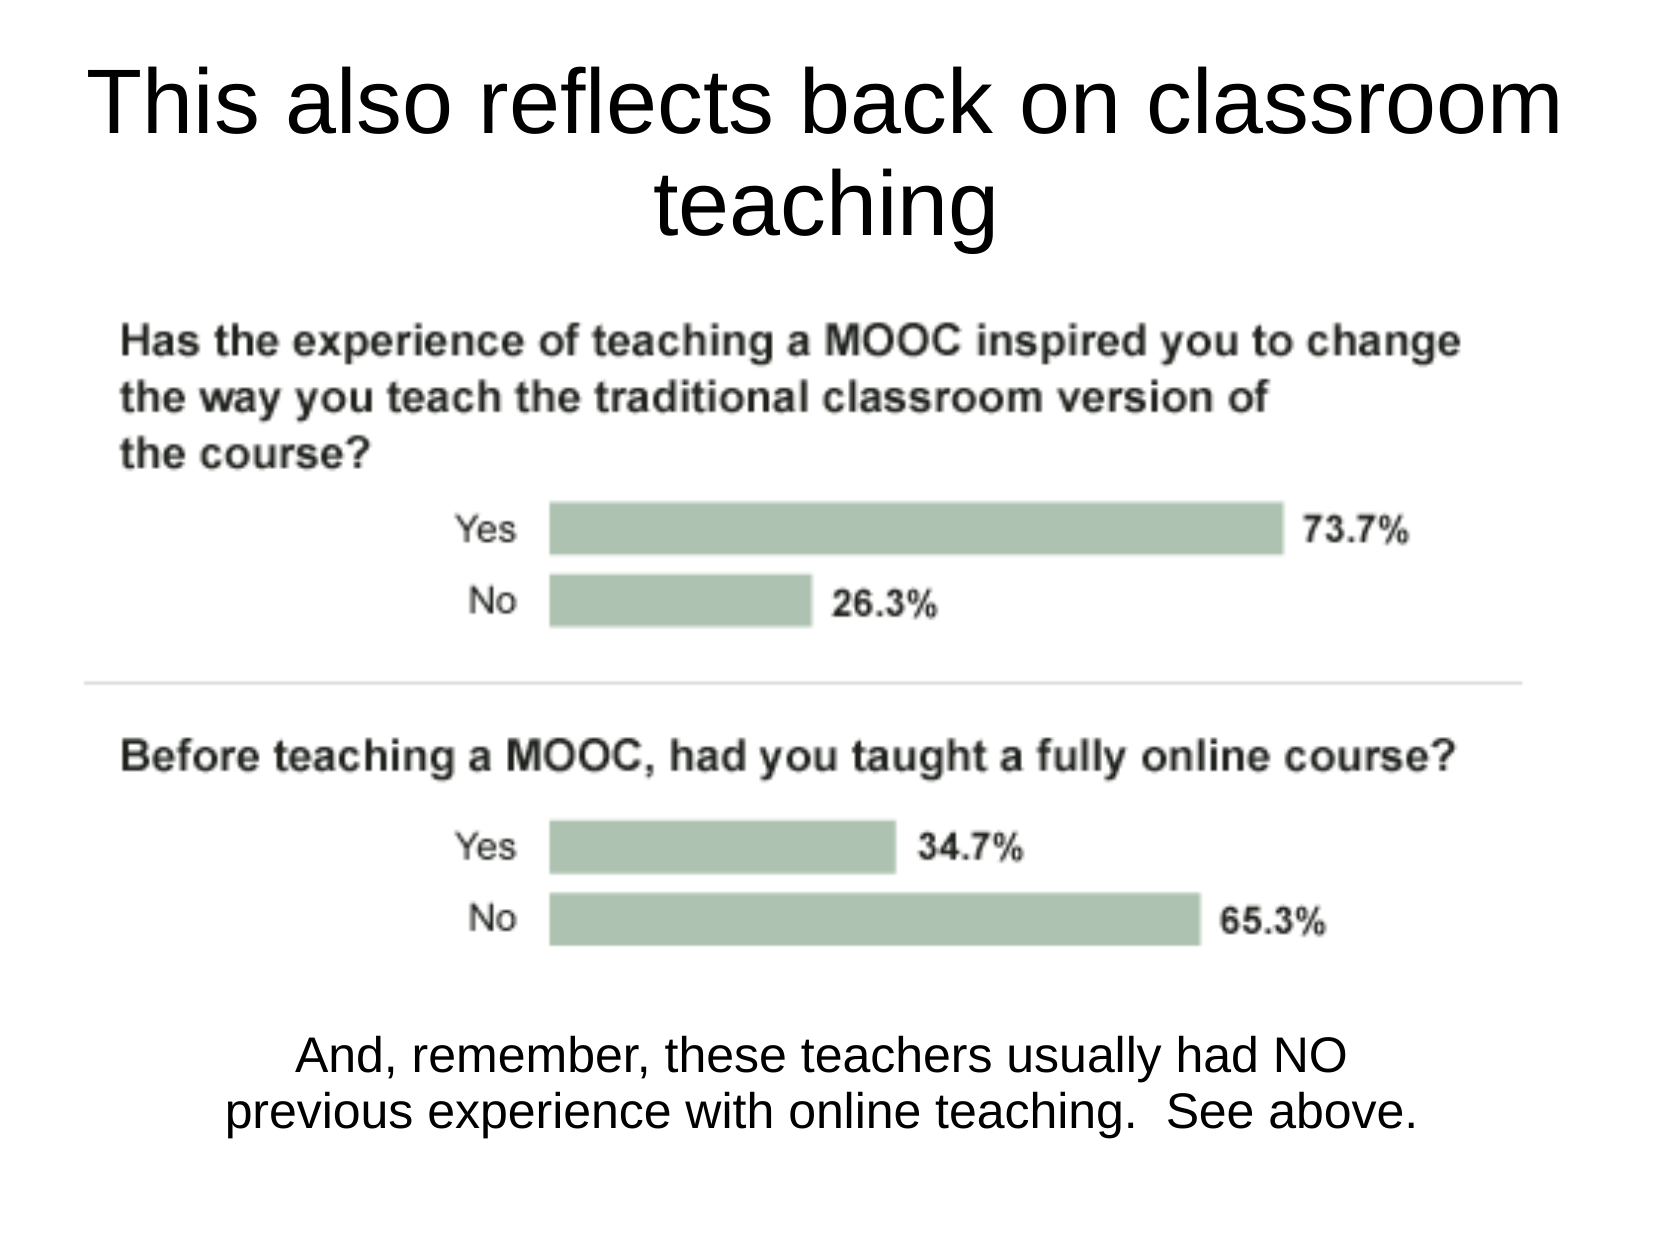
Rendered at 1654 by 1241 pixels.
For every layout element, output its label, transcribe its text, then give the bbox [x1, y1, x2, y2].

title This also reflects back on classroom teaching [82, 49, 1571, 257]
picture [82, 297, 1538, 1003]
text_box And, remember, these teachers usually had NO previous experience with online teaching. See above. [210, 1020, 1471, 1147]
